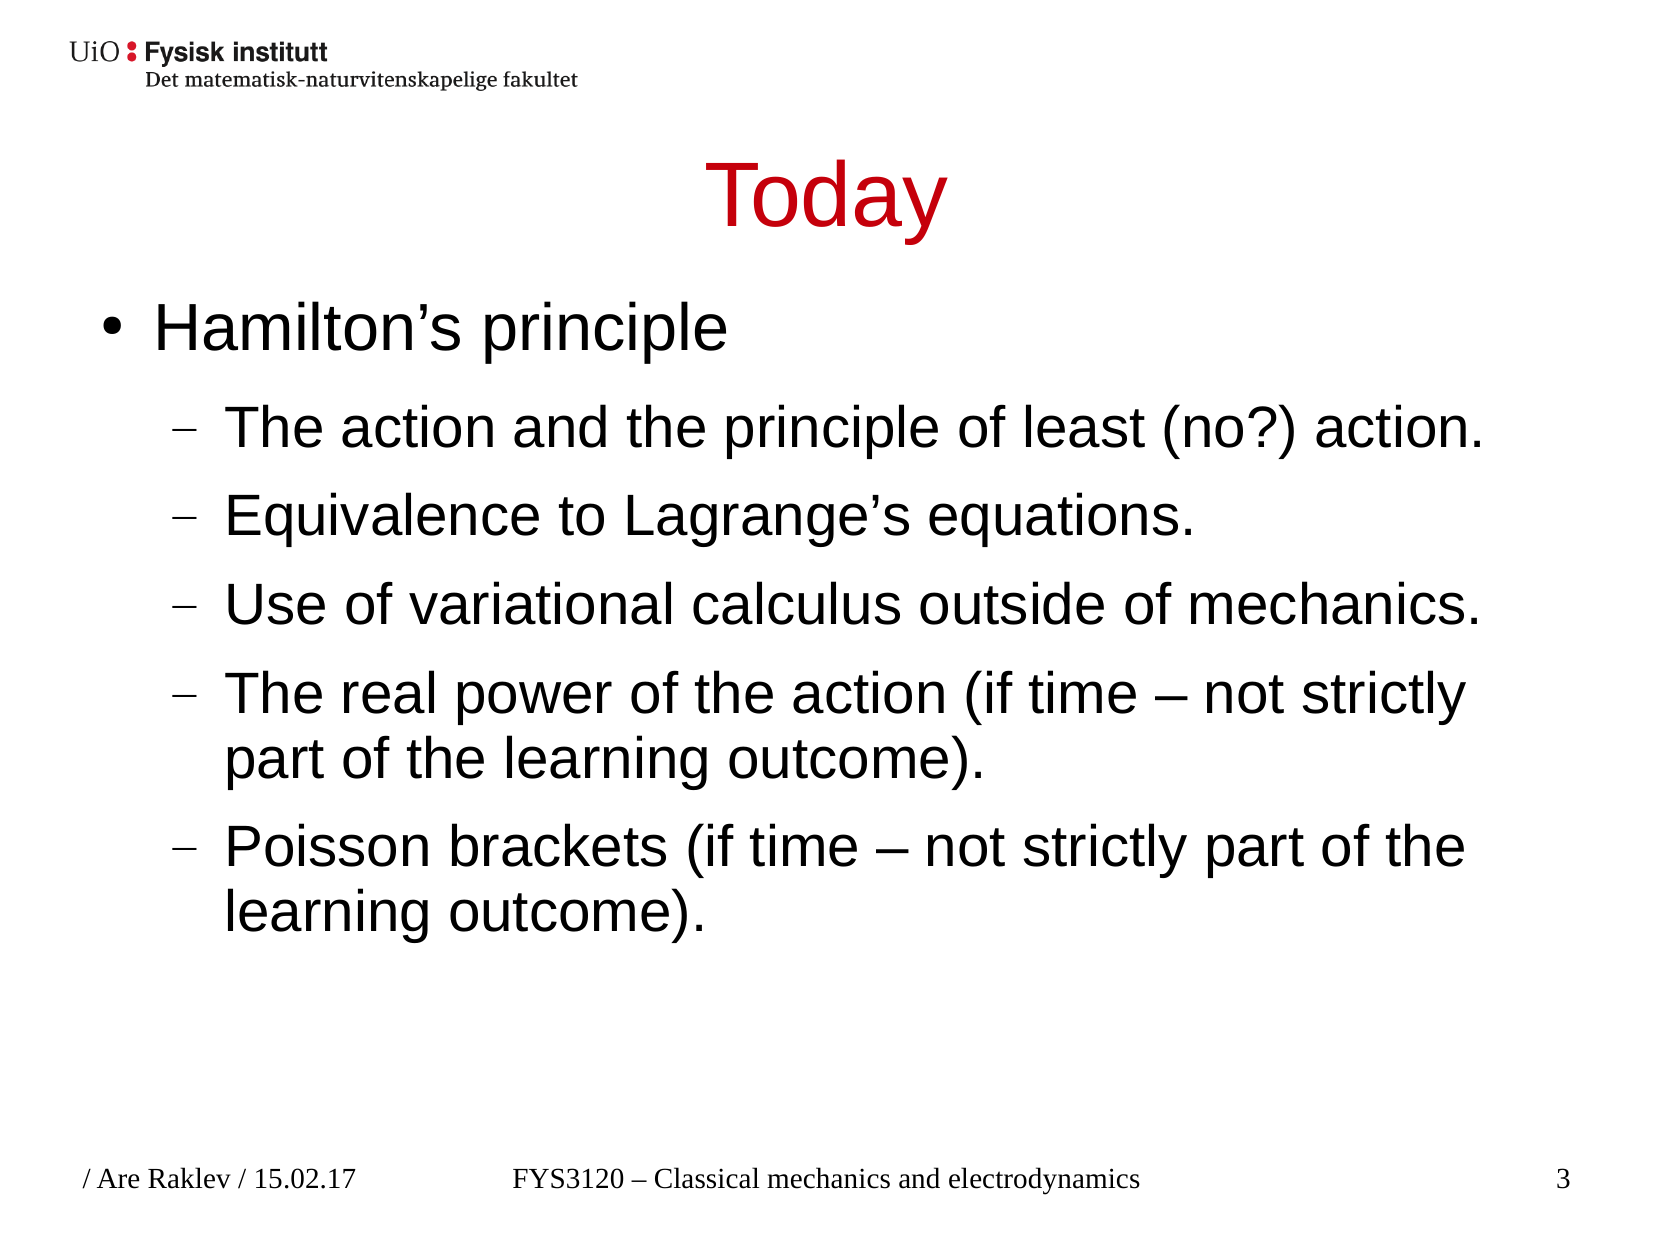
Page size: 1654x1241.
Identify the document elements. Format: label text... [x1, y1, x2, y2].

picture [68, 37, 581, 93]
list Hamilton’s principle The action and the principle of least (no?) action. Equivalence to Lagrange’s equations. Use of variational calculus outside of mechanics. The real power of the action (if time – not strictly part of the learning outcome). Poisson brackets (if time – not strictly part of the learning outcome). [82, 290, 1571, 1094]
title Today [82, 90, 1571, 290]
